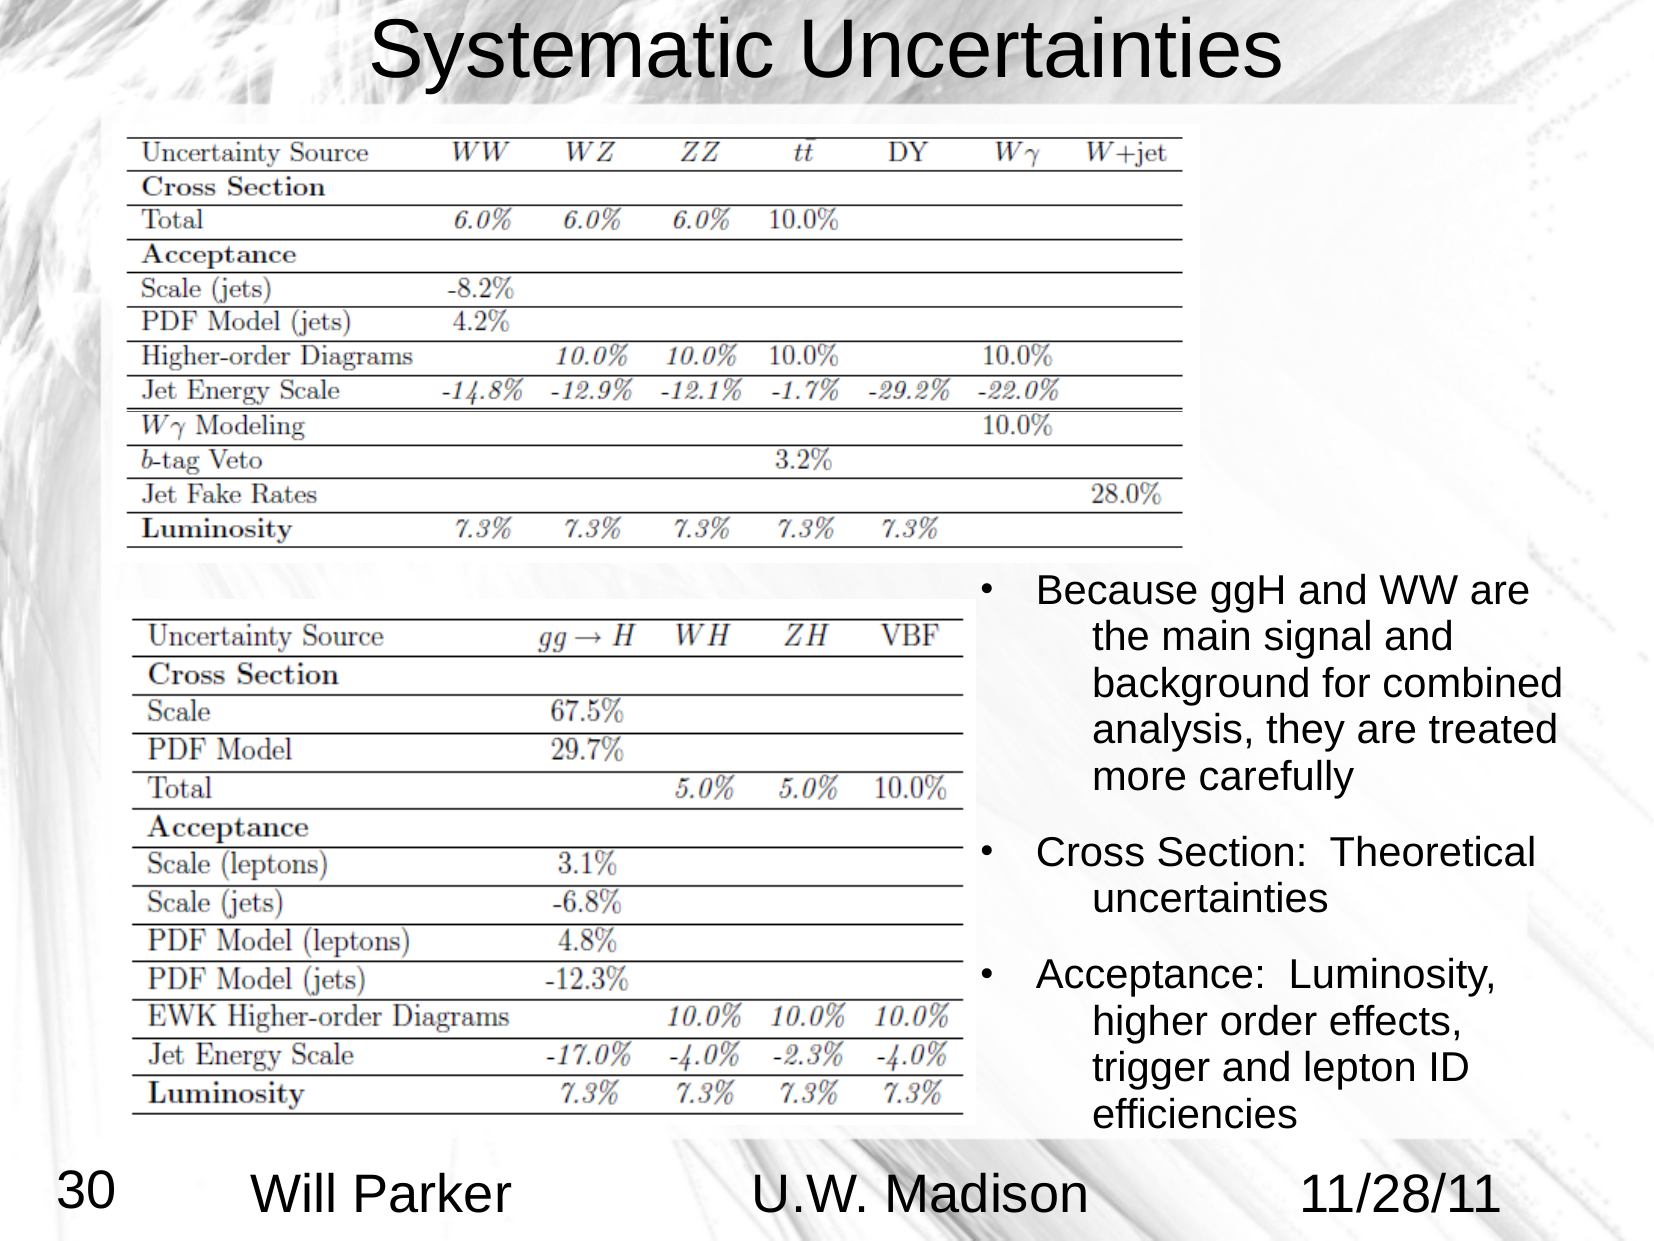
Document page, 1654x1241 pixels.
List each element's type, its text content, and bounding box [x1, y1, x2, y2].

title Systematic Uncertainties [0, 0, 1654, 131]
text_box Will Parker U.W. Madison 11/28/11 [151, 1160, 1566, 1241]
list Because ggH and WW are the main signal and background for combined analysis, they are treated more carefully Cross Section: Theoretical uncertainties Acceptance: Luminosity, higher order effects, trigger and lepton ID efficiencies [979, 562, 1580, 1224]
list 30 [0, 1155, 151, 1241]
picture [0, 124, 1654, 1241]
